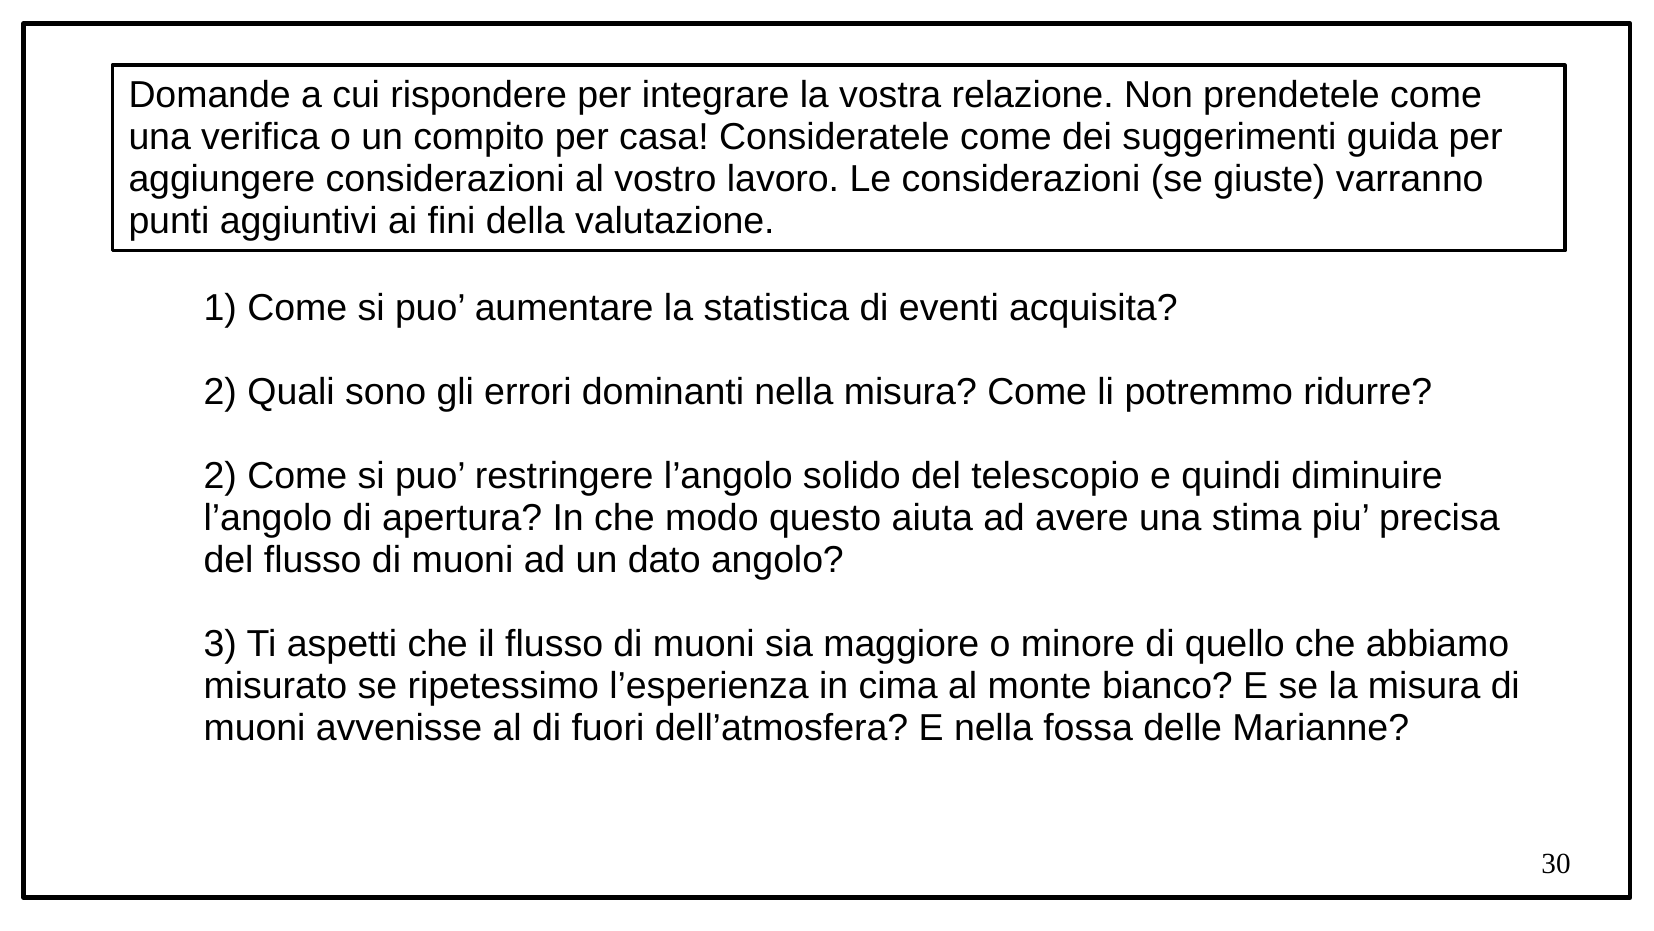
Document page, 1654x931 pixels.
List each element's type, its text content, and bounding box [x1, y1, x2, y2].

text_box 1) Come si puo’ aumentare la statistica di eventi acquisita? 2) Quali sono gli errori dominanti nella misura? Come li potremmo ridurre? 2) Come si puo’ restringere l’angolo solido del telescopio e quindi diminuire l’angolo di apertura? In che modo questo aiuta ad avere una stima piu’ precisa del flusso di muoni ad un dato angolo? 3) Ti aspetti che il flusso di muoni sia maggiore o minore di quello che abbiamo misurato se ripetessimo l’esperienza in cima al monte bianco? E se la misura di muoni avvenisse al di fuori dell’atmosfera? E nella fossa delle Marianne? [188, 279, 1548, 882]
text_box Domande a cui rispondere per integrare la vostra relazione. Non prendetele come una verifica o un compito per casa! Consideratele come dei suggerimenti guida per aggiungere considerazioni al vostro lavoro. Le considerazioni (se giuste) varranno punti aggiuntivi ai fini della valutazione. [112, 64, 1565, 251]
